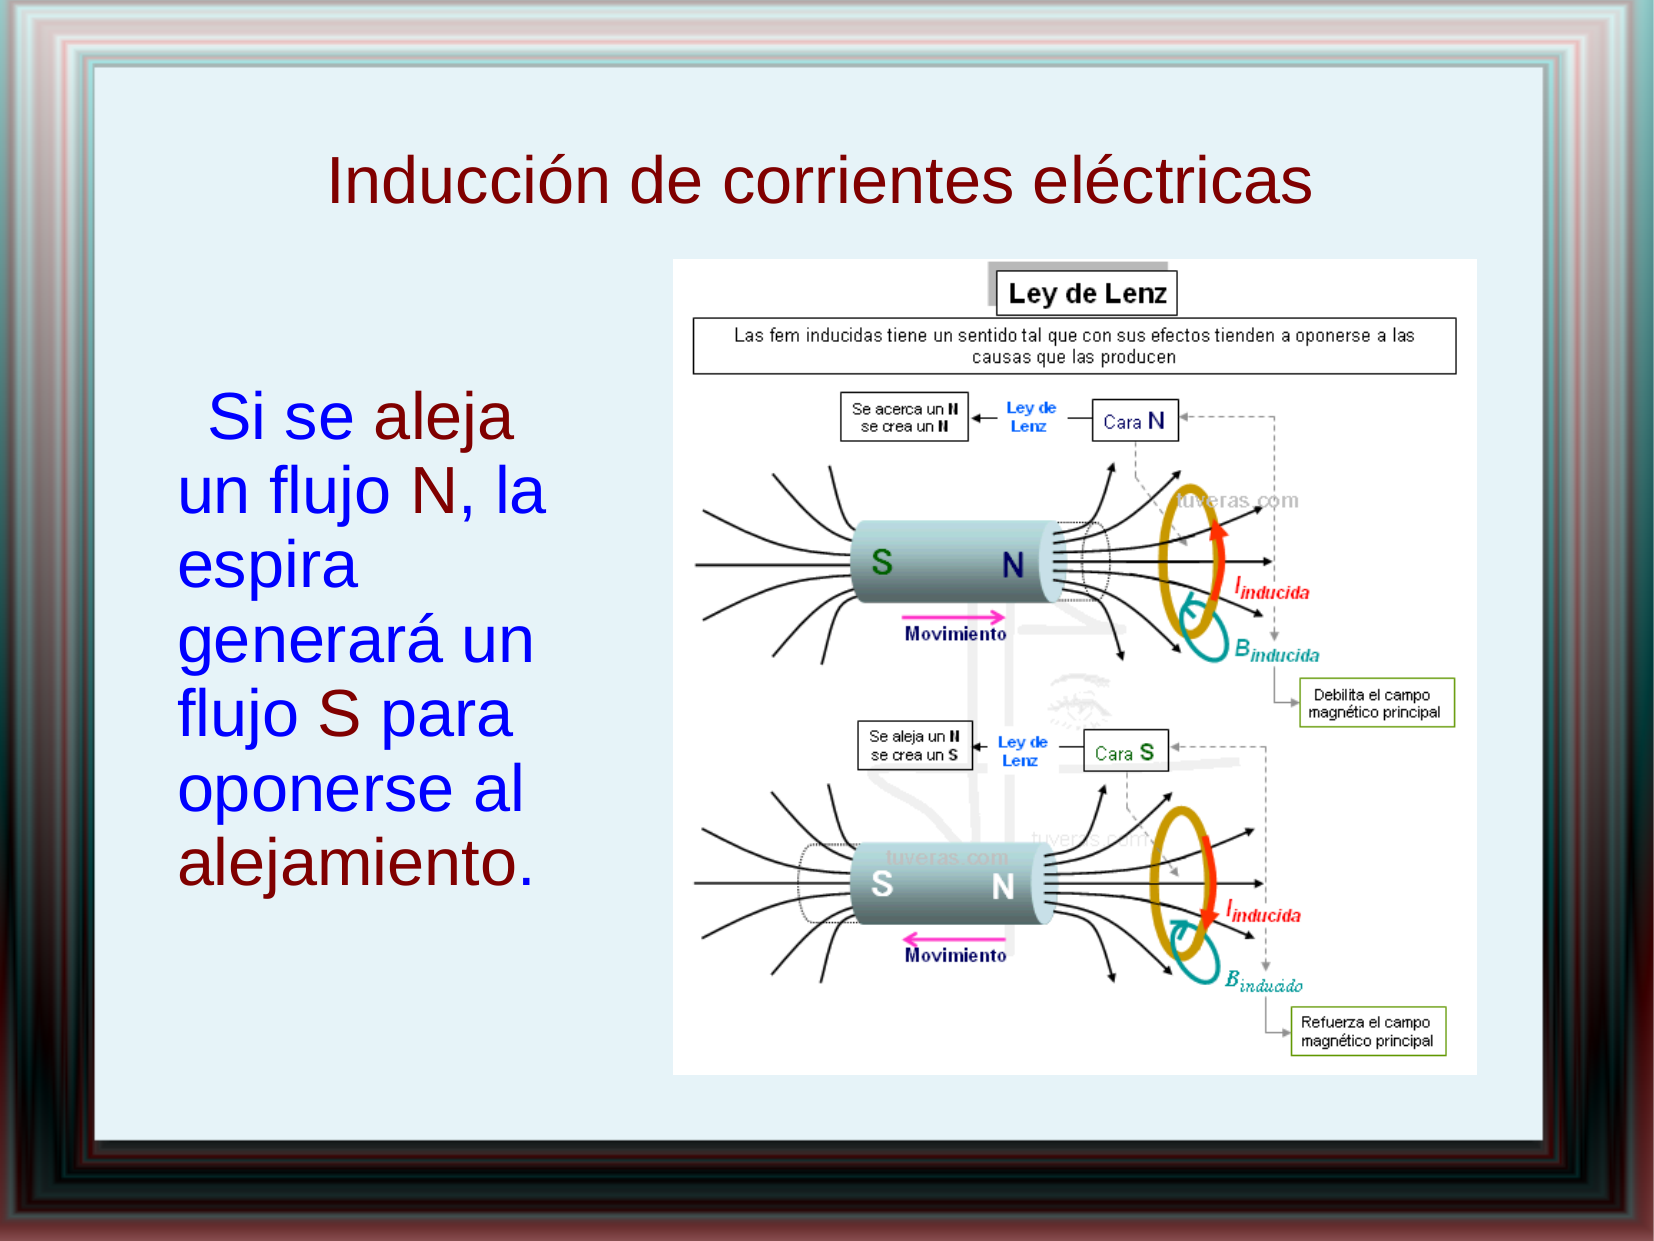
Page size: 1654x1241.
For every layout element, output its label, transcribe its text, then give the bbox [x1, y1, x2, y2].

text_box Inducción de corrientes eléctricas [271, 141, 1371, 217]
text_box Si se aleja un flujo N, la espira generará un flujo S para oponerse al alejamiento. [177, 460, 591, 815]
picture [0, 0, 1654, 1241]
